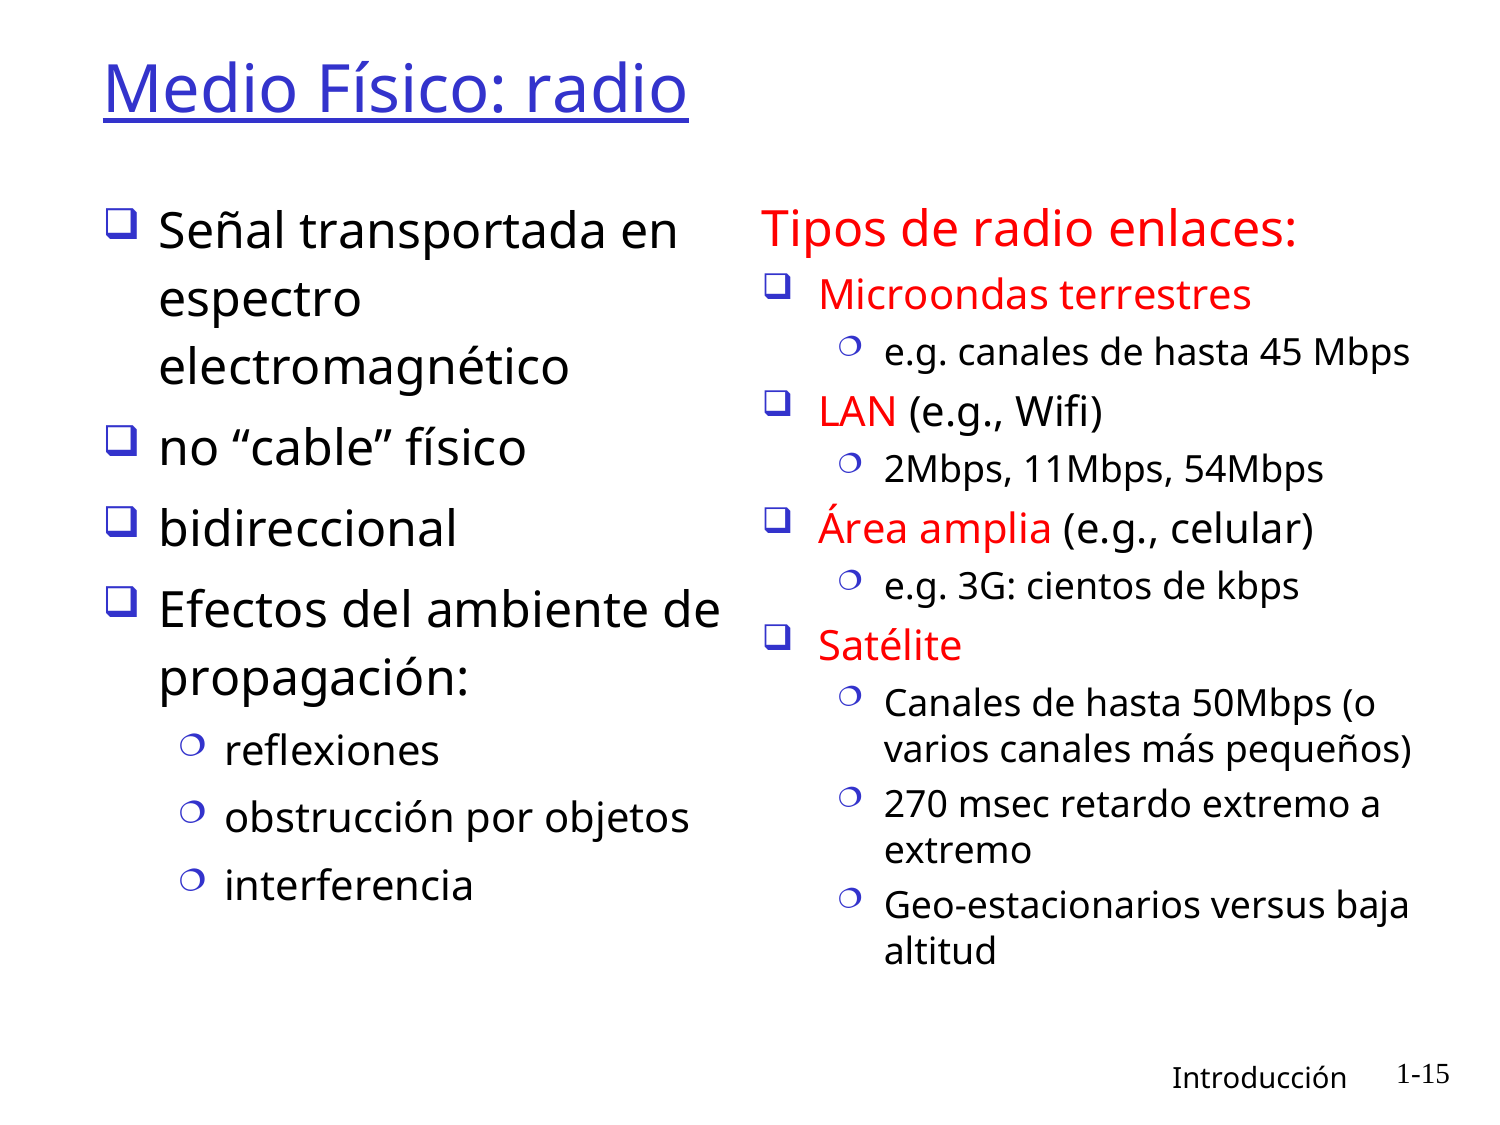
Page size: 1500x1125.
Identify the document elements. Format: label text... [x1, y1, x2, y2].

list Señal transportada en espectro electromagnético no “cable” físico bidireccional Efectos del ambiente de propagación: reflexiones obstrucción por objetos interferencia [87, 187, 751, 1021]
list Tipos de radio enlaces: Microondas terrestres e.g. canales de hasta 45 Mbps LAN (e.g., Wifi) 2Mbps, 11Mbps, 54Mbps Área amplia (e.g., celular) e.g. 3G: cientos de kbps Satélite Canales de hasta 50Mbps (o varios canales más pequeños) 270 msec retardo extremo a extremo Geo-estacionarios versus baja altitud [746, 189, 1435, 1013]
title Medio Físico: radio [87, 16, 1463, 158]
